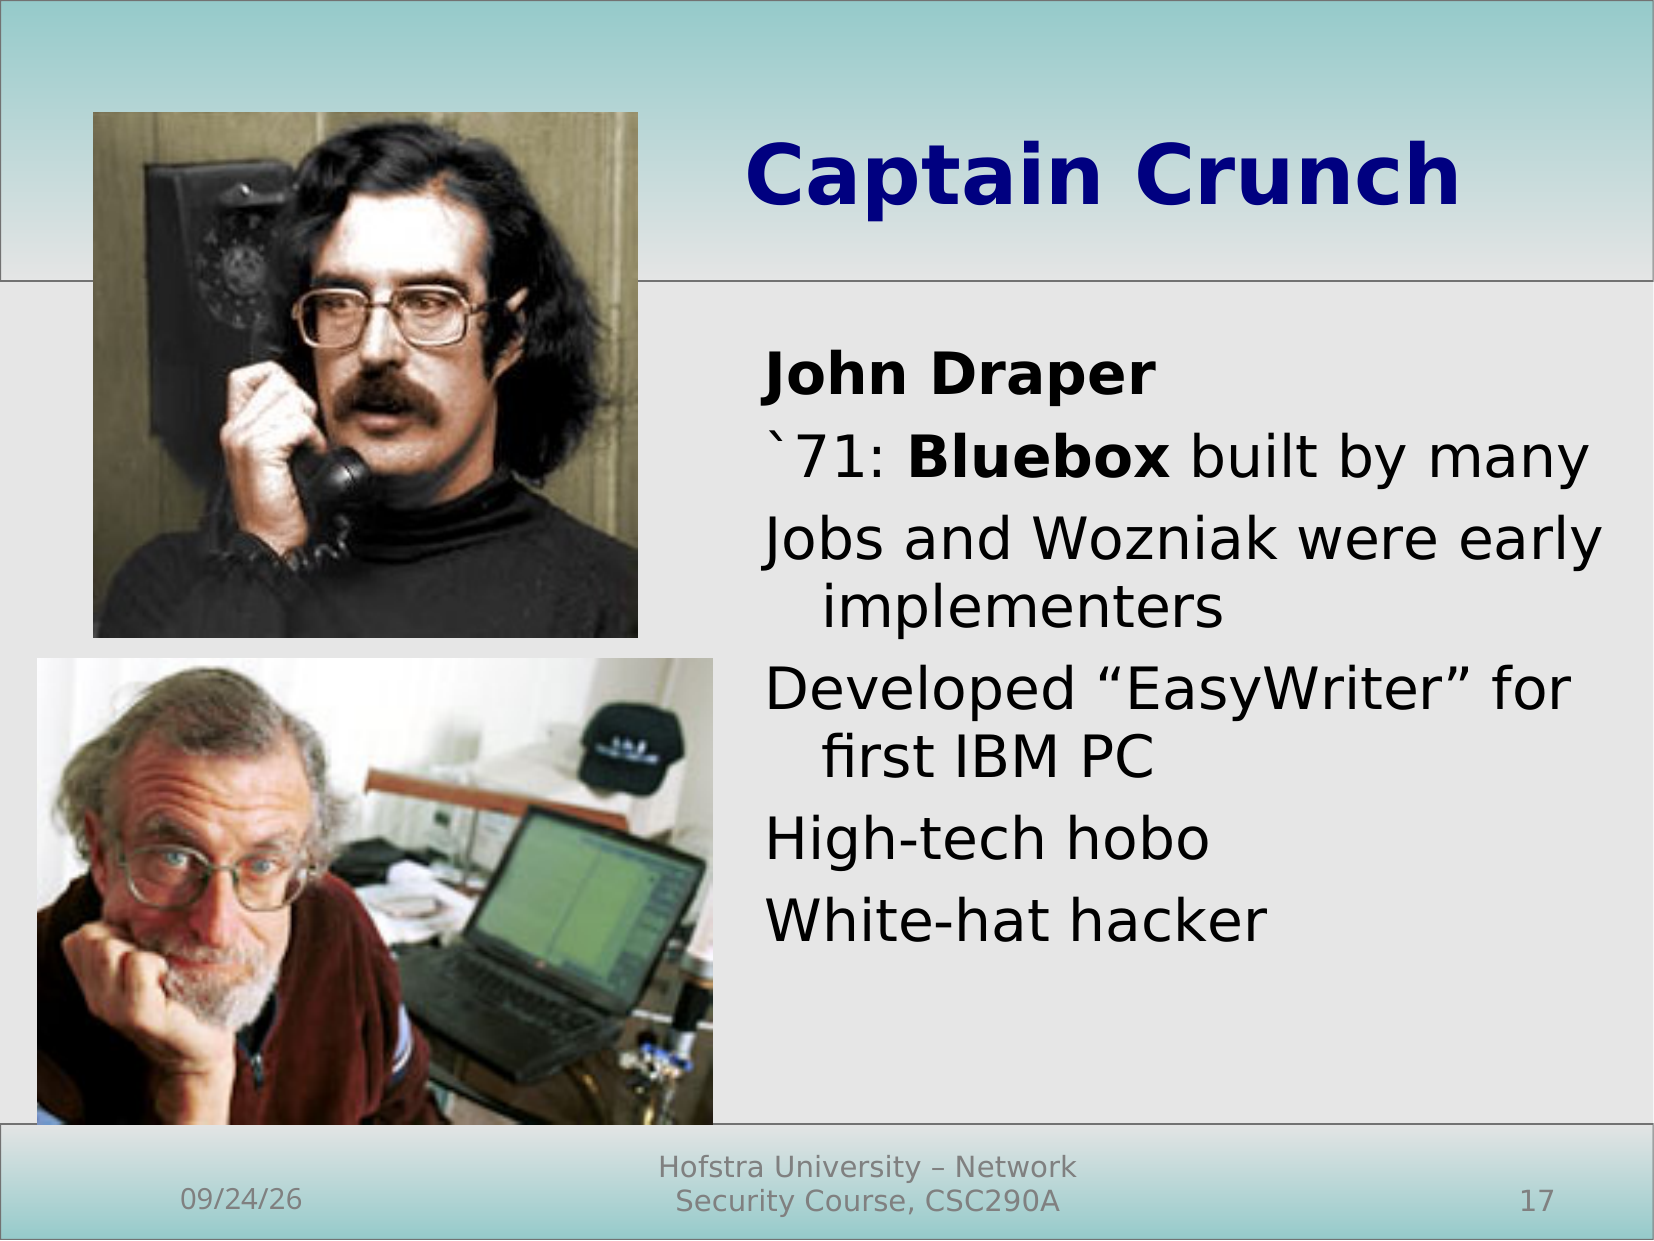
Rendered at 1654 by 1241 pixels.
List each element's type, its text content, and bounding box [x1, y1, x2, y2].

picture [37, 658, 713, 1126]
picture [93, 112, 638, 638]
title Captain Crunch [675, 87, 1534, 233]
list John Draper `71: Bluebox built by many Jobs and Wozniak were early implementers Developed “EasyWriter” for first IBM PC High-tech hobo White-hat hacker [750, 333, 1646, 1114]
